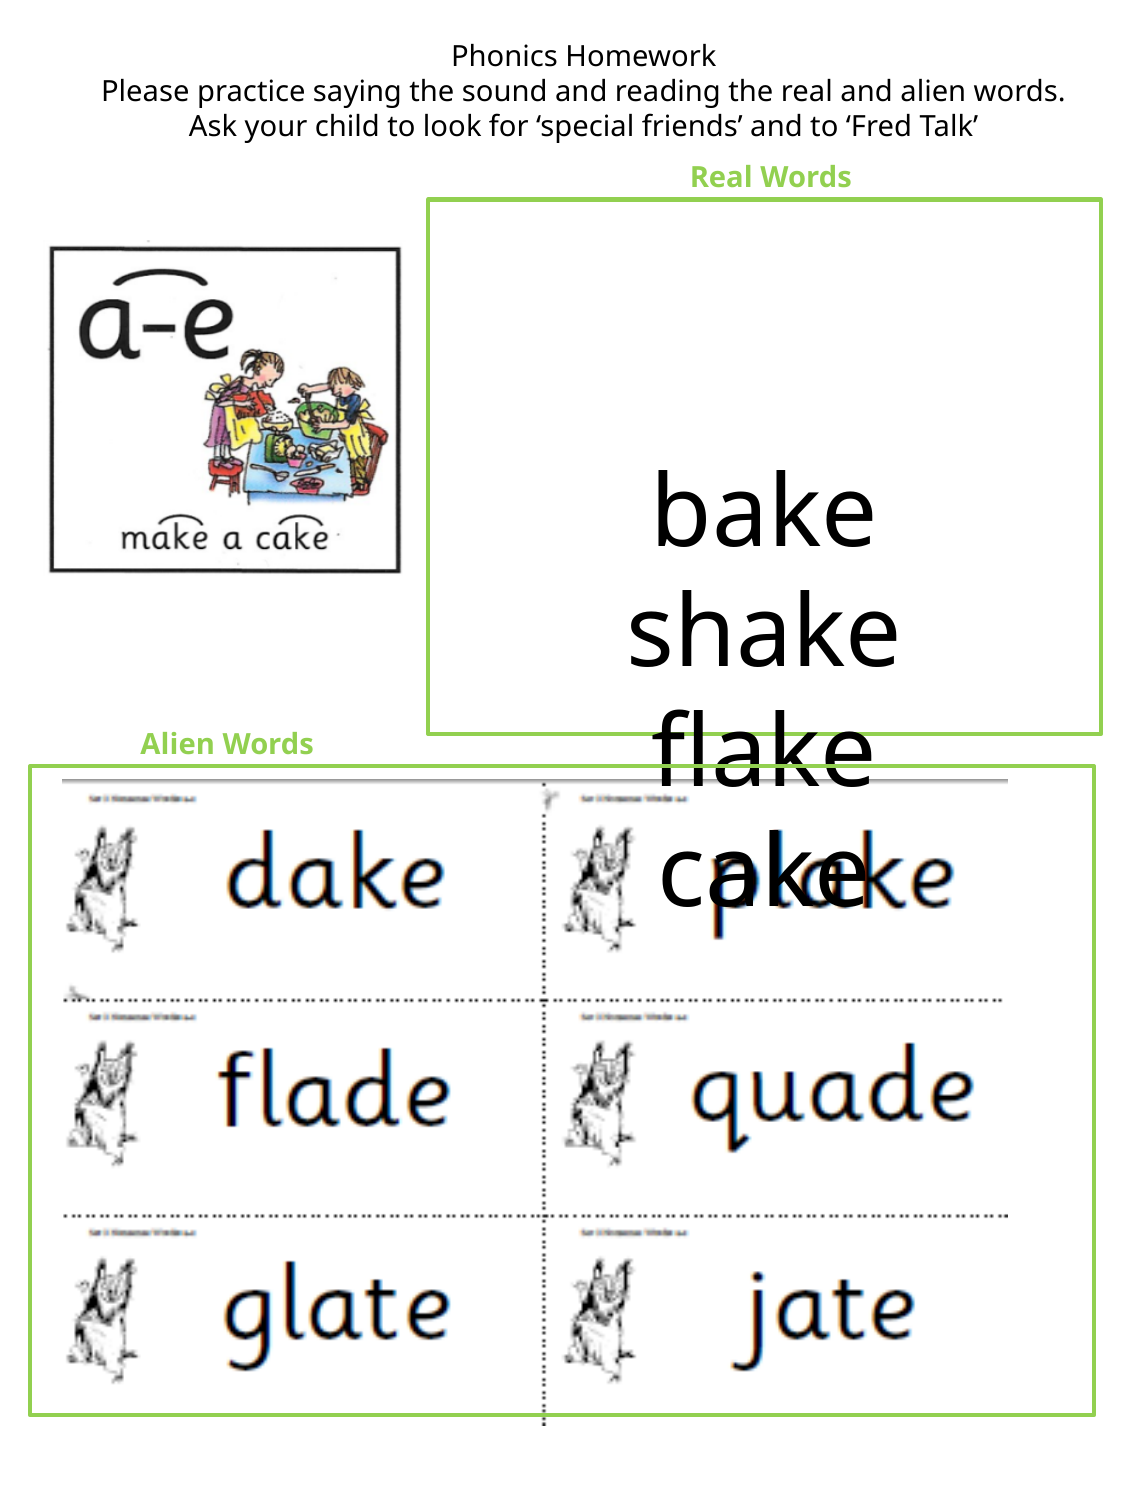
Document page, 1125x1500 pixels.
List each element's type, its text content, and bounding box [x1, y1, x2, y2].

picture [43, 240, 406, 576]
picture [62, 779, 1008, 1413]
text_box bake shake flake cake [428, 199, 1101, 734]
picture [62, 1417, 1008, 1427]
text_box Alien Words [125, 717, 368, 804]
text_box Real Words [674, 151, 917, 237]
text_box Phonics Homework Please practice saying the sound and reading the real and alien words. Ask your child to look for ‘special friends’ and to ‘Fred Talk’ [66, 30, 1102, 151]
